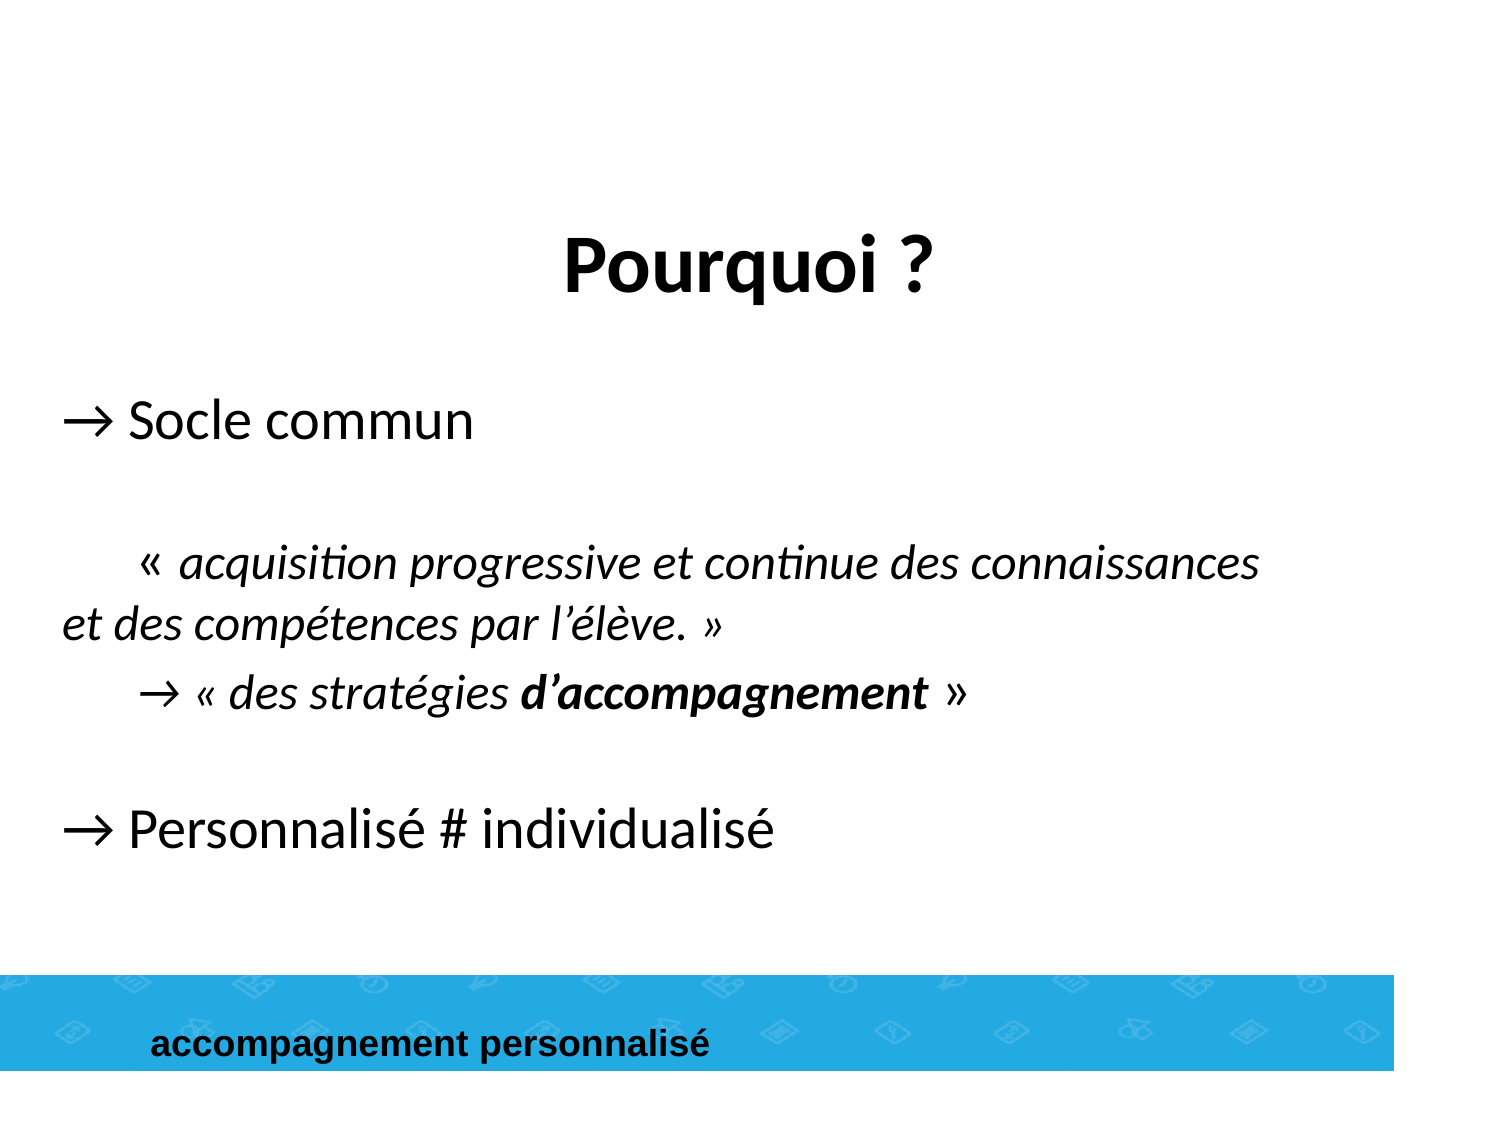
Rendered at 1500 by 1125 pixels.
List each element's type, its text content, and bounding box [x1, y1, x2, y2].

picture [0, 975, 1394, 1071]
text_box accompagnement personnalisé [135, 1011, 1353, 1072]
title Pourquoi ? [112, 202, 1388, 463]
text_box → Socle commun « acquisition progressive et continue des connaissances et des compétences par l’élève. » → « des stratégies d’accompagnement » → Personnalisé # individualisé [47, 373, 1276, 869]
